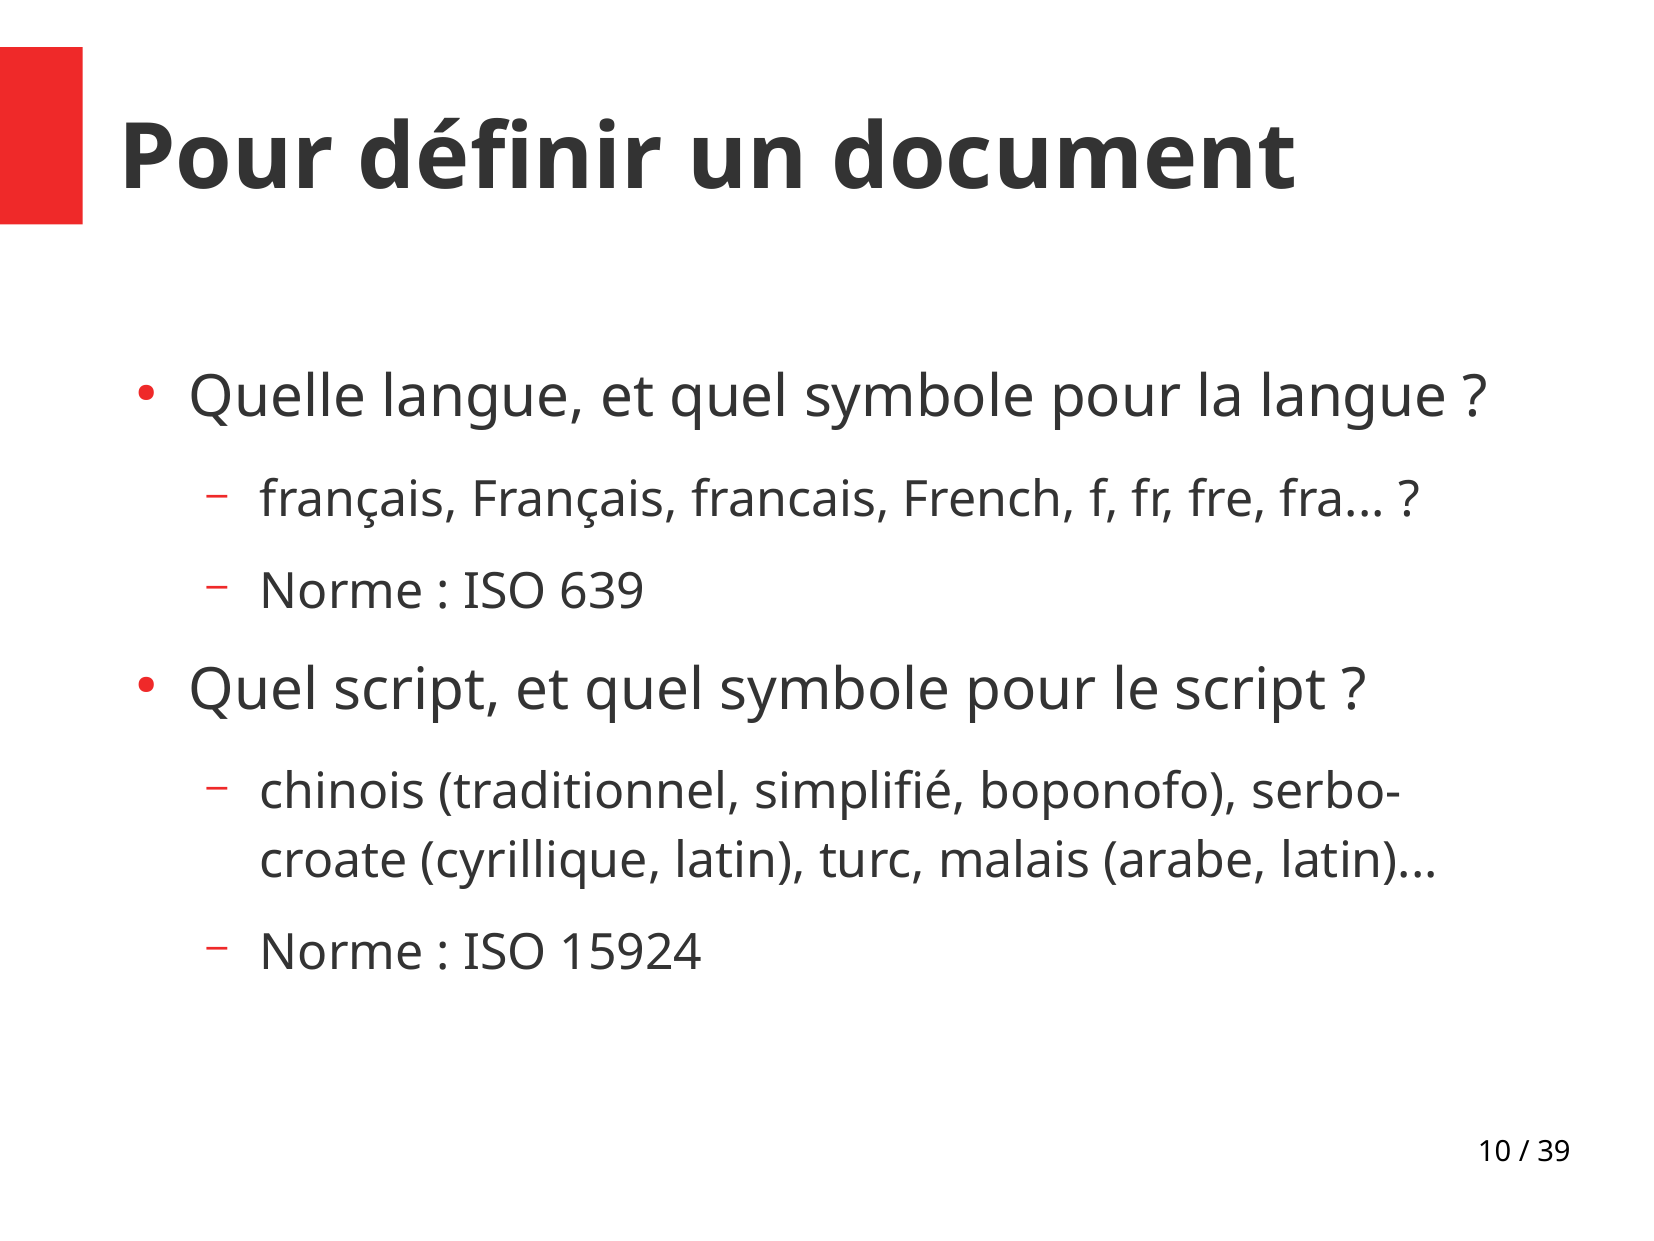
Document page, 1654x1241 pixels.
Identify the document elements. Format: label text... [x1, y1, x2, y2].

title Pour définir un document [118, 49, 1571, 257]
list Quelle langue, et quel symbole pour la langue ? français, Français, francais, French, f, fr, fre, fra... ? Norme : ISO 639 Quel script, et quel symbole pour le script ? chinois (traditionnel, simplifié, boponofo), serbo-croate (cyrillique, latin), turc, malais (arabe, latin)... Norme : ISO 15924 [118, 354, 1536, 1074]
